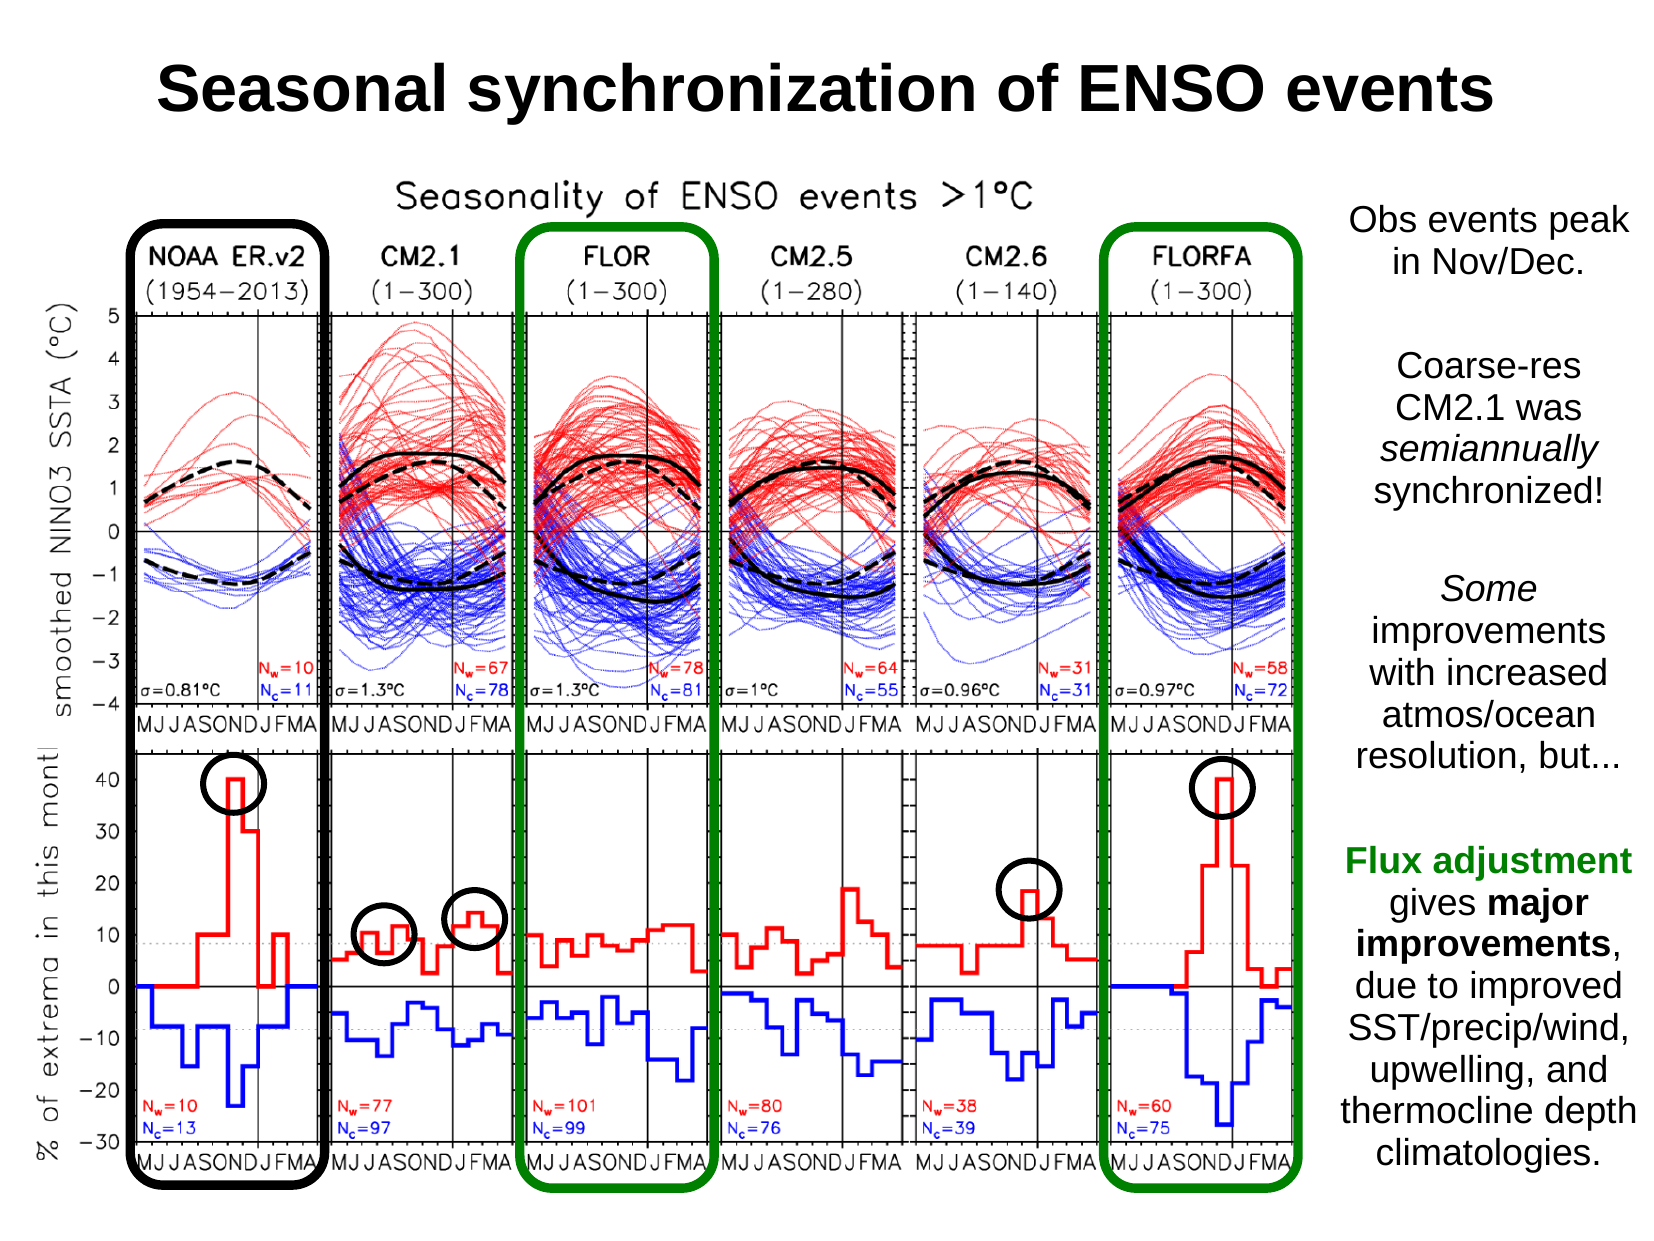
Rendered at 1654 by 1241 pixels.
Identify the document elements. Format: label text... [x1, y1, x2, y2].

text_box Obs events peak in Nov/Dec. [1324, 192, 1654, 288]
text_box Some improvements with increased atmos/ocean resolution, but... [1324, 561, 1654, 783]
text_box Flux adjustment gives major improvements, due to improved SST/precip/wind, upwelling, and thermocline depth climatologies. [1324, 833, 1654, 1183]
text_box Seasonal synchronization of ENSO events [39, 32, 1615, 125]
text_box Coarse-res CM2.1 was semiannually synchronized! [1324, 338, 1654, 512]
picture [1109, 232, 1293, 1183]
picture [19, 167, 1311, 1186]
picture [135, 229, 319, 1180]
picture [525, 232, 709, 1183]
